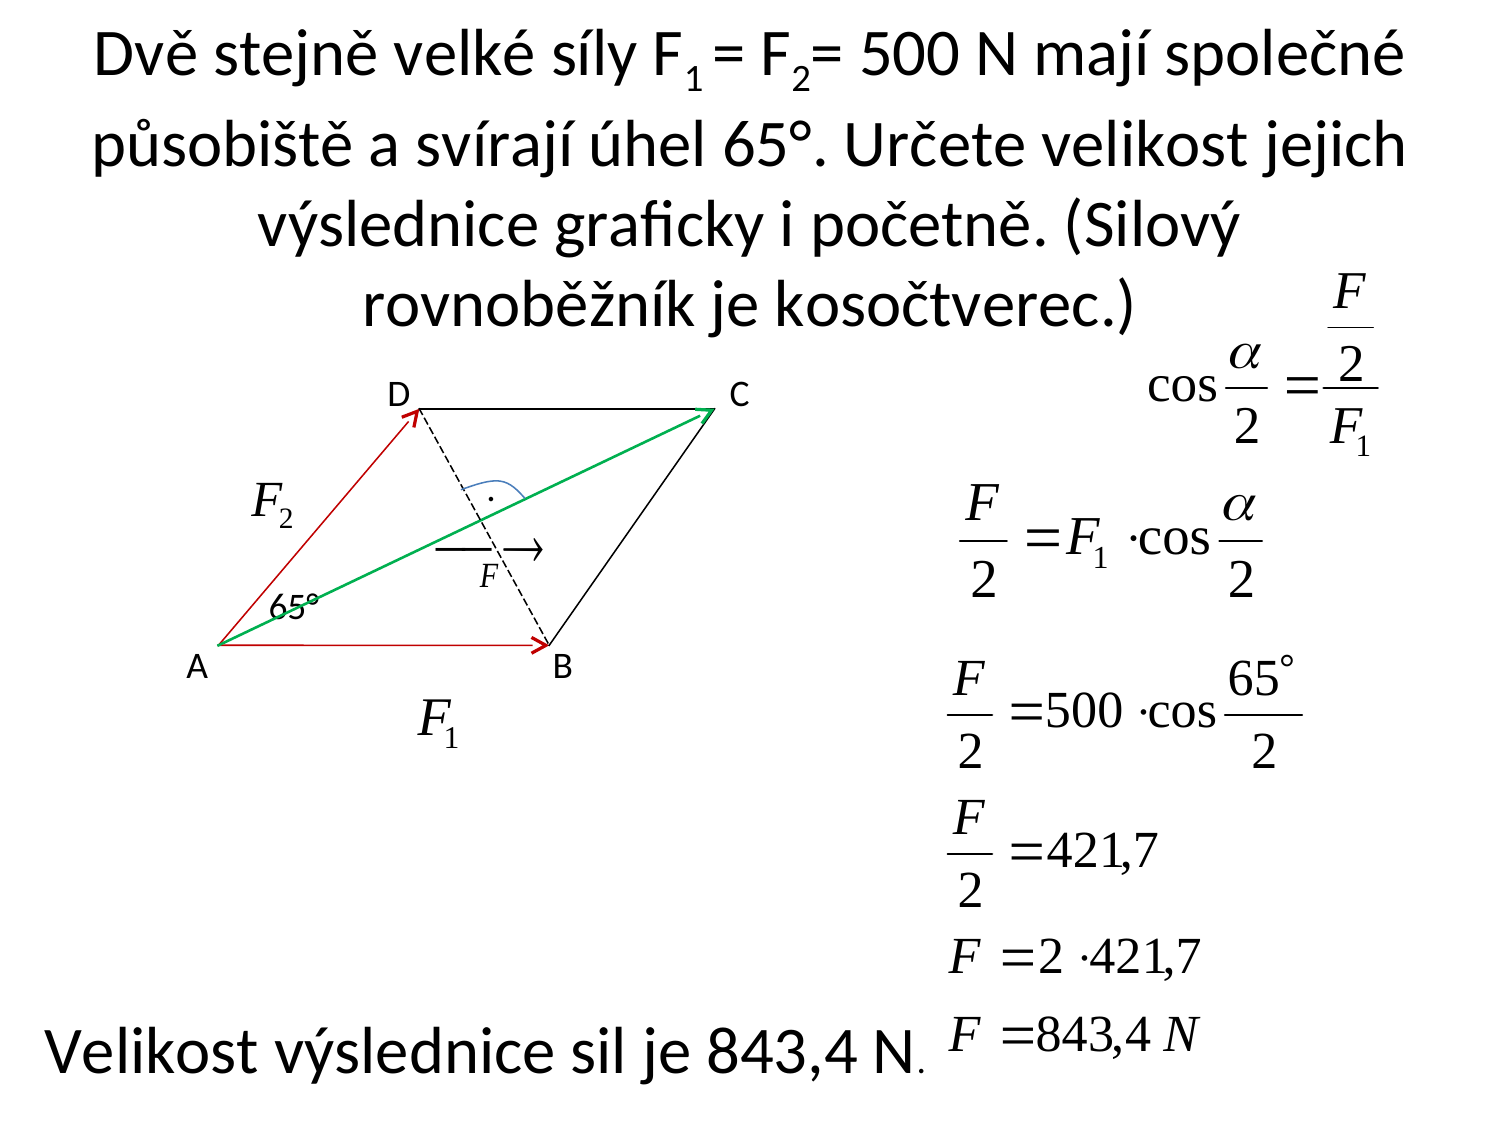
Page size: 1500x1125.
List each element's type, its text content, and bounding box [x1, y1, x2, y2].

chart [242, 465, 302, 538]
text_box B [537, 633, 588, 694]
text_box D [372, 361, 426, 423]
list [75, 262, 1426, 1006]
chart [939, 645, 1313, 1071]
text_box A [171, 633, 223, 694]
text_box . [454, 456, 514, 517]
chart [419, 527, 561, 598]
text_box C [714, 361, 765, 423]
text_box 65° [253, 586, 349, 635]
text_box Velikost výslednice sil je 843,4 N. [29, 999, 951, 1095]
chart [407, 680, 467, 758]
title Dvě stejně velké síly F1 = F2= 500 N mají společné působiště a svírají úhel 65°. Určete velikost jejich výslednice graficky i početně. (Silový rovnoběžník je kosočtverec.) [75, 0, 1426, 262]
chart [950, 255, 1388, 610]
text_box 65° [253, 574, 349, 626]
text_box 65° [273, 606, 282, 616]
